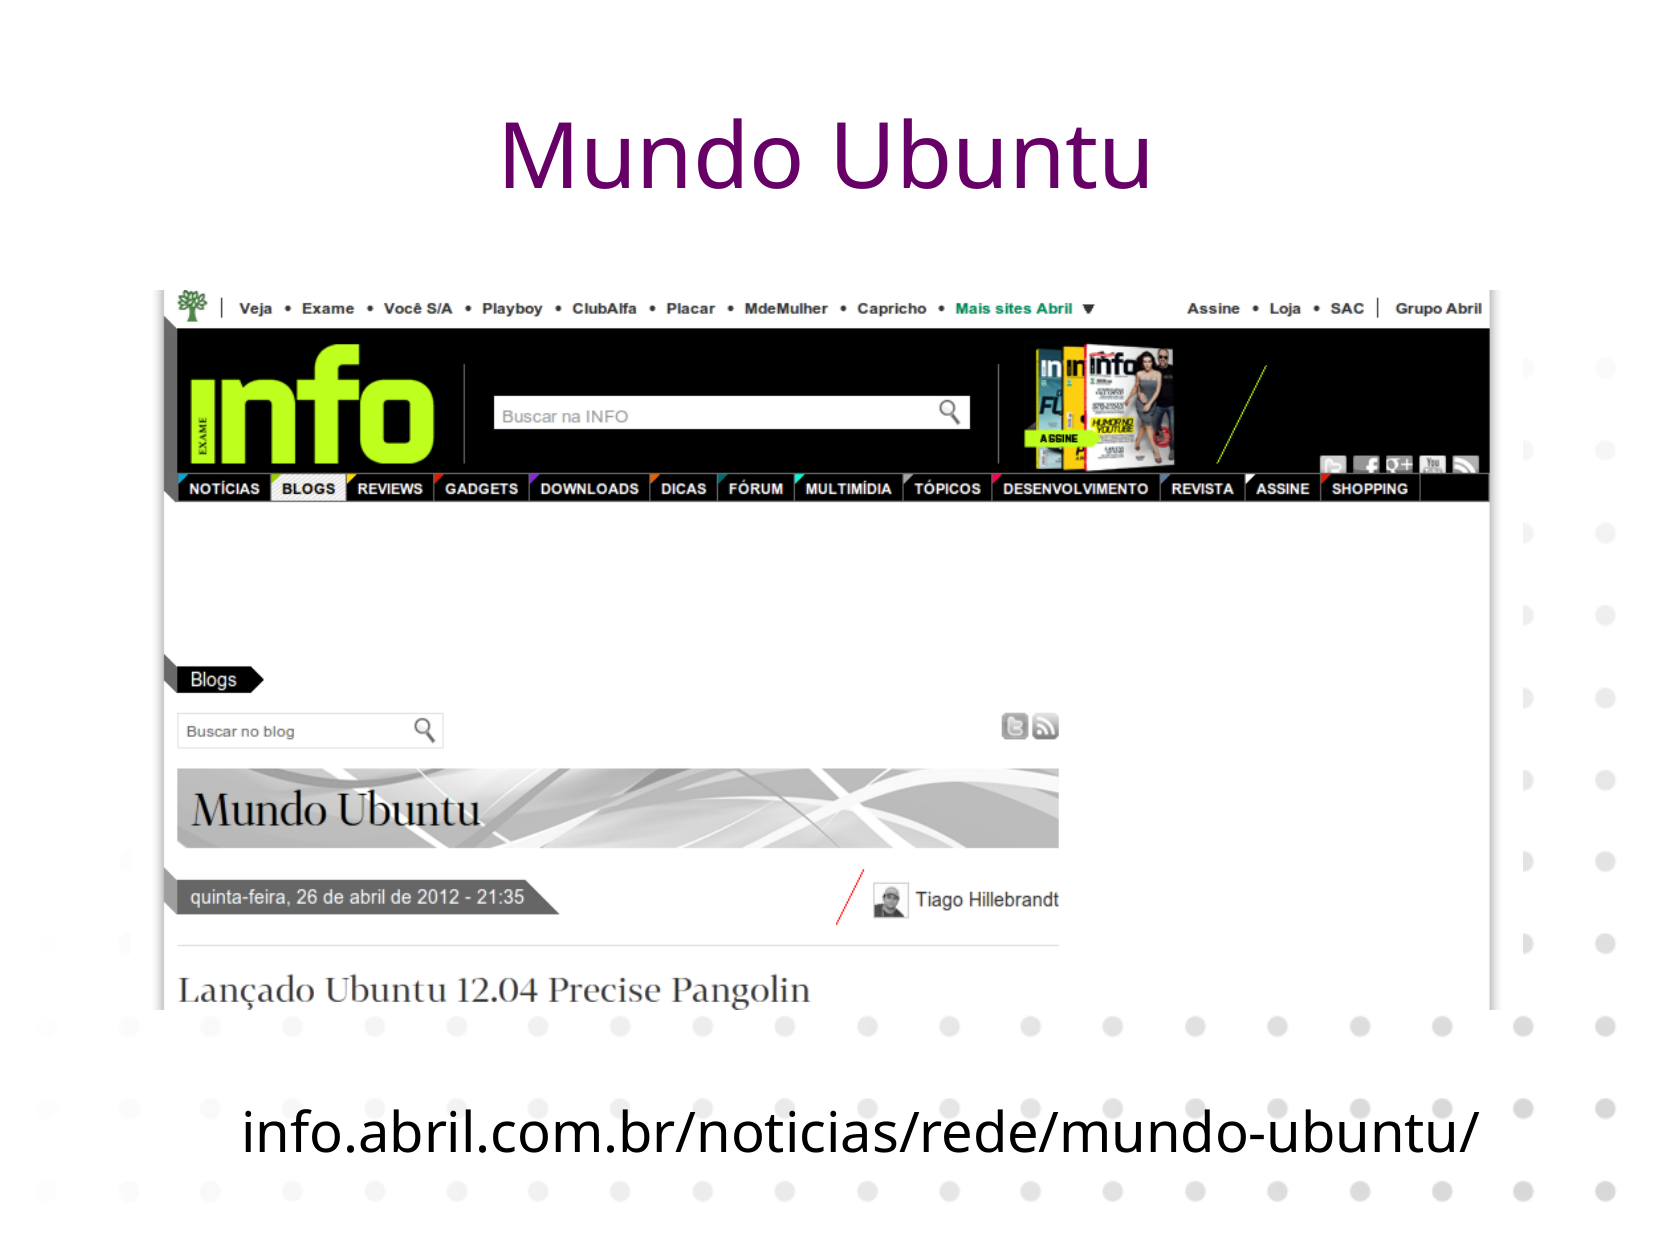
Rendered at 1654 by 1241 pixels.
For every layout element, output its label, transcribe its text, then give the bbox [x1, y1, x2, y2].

picture [0, 0, 1654, 1241]
title Mundo Ubuntu [82, 49, 1571, 257]
list info.abril.com.br/noticias/rede/mundo-ubuntu/ [82, 1093, 1571, 1170]
